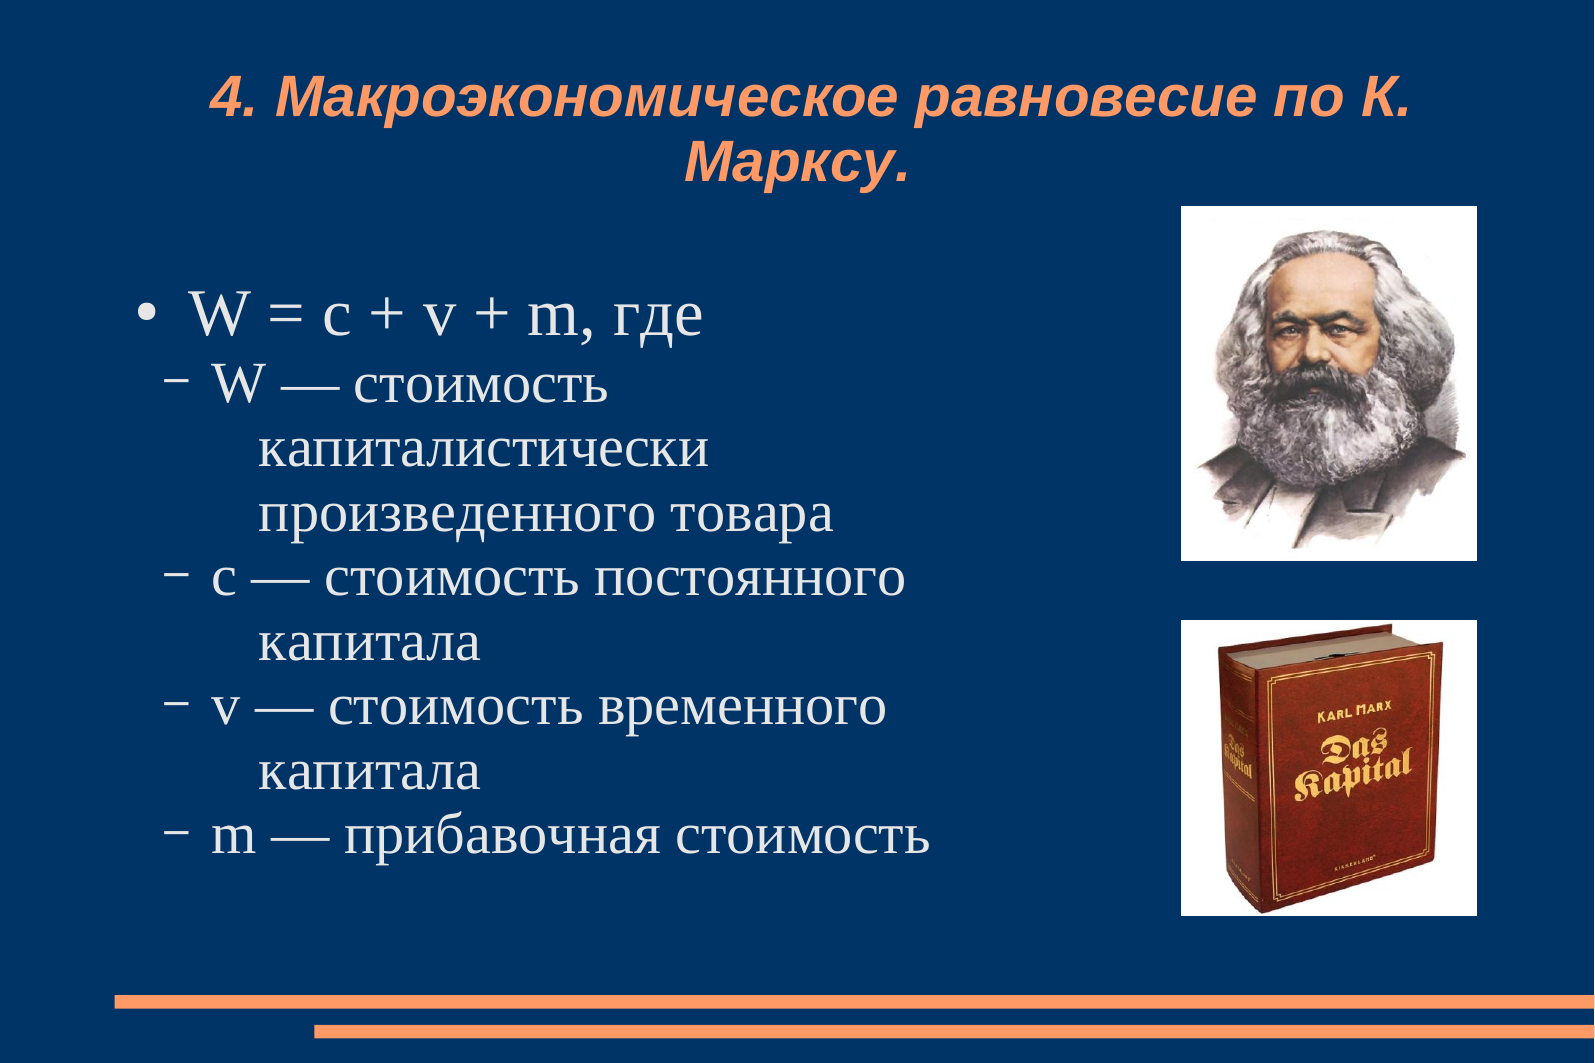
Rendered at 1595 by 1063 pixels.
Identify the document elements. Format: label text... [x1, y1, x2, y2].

picture [1181, 206, 1477, 562]
list W = c + v + m, где W — стоимость капиталистически произведенного товара с — стоимость постоянного капитала v — стоимость временного капитала m — прибавочная стоимость [117, 276, 1063, 945]
title 4. Макроэкономическое равновесие по К. Марксу. [117, 39, 1479, 218]
picture [1181, 620, 1477, 916]
